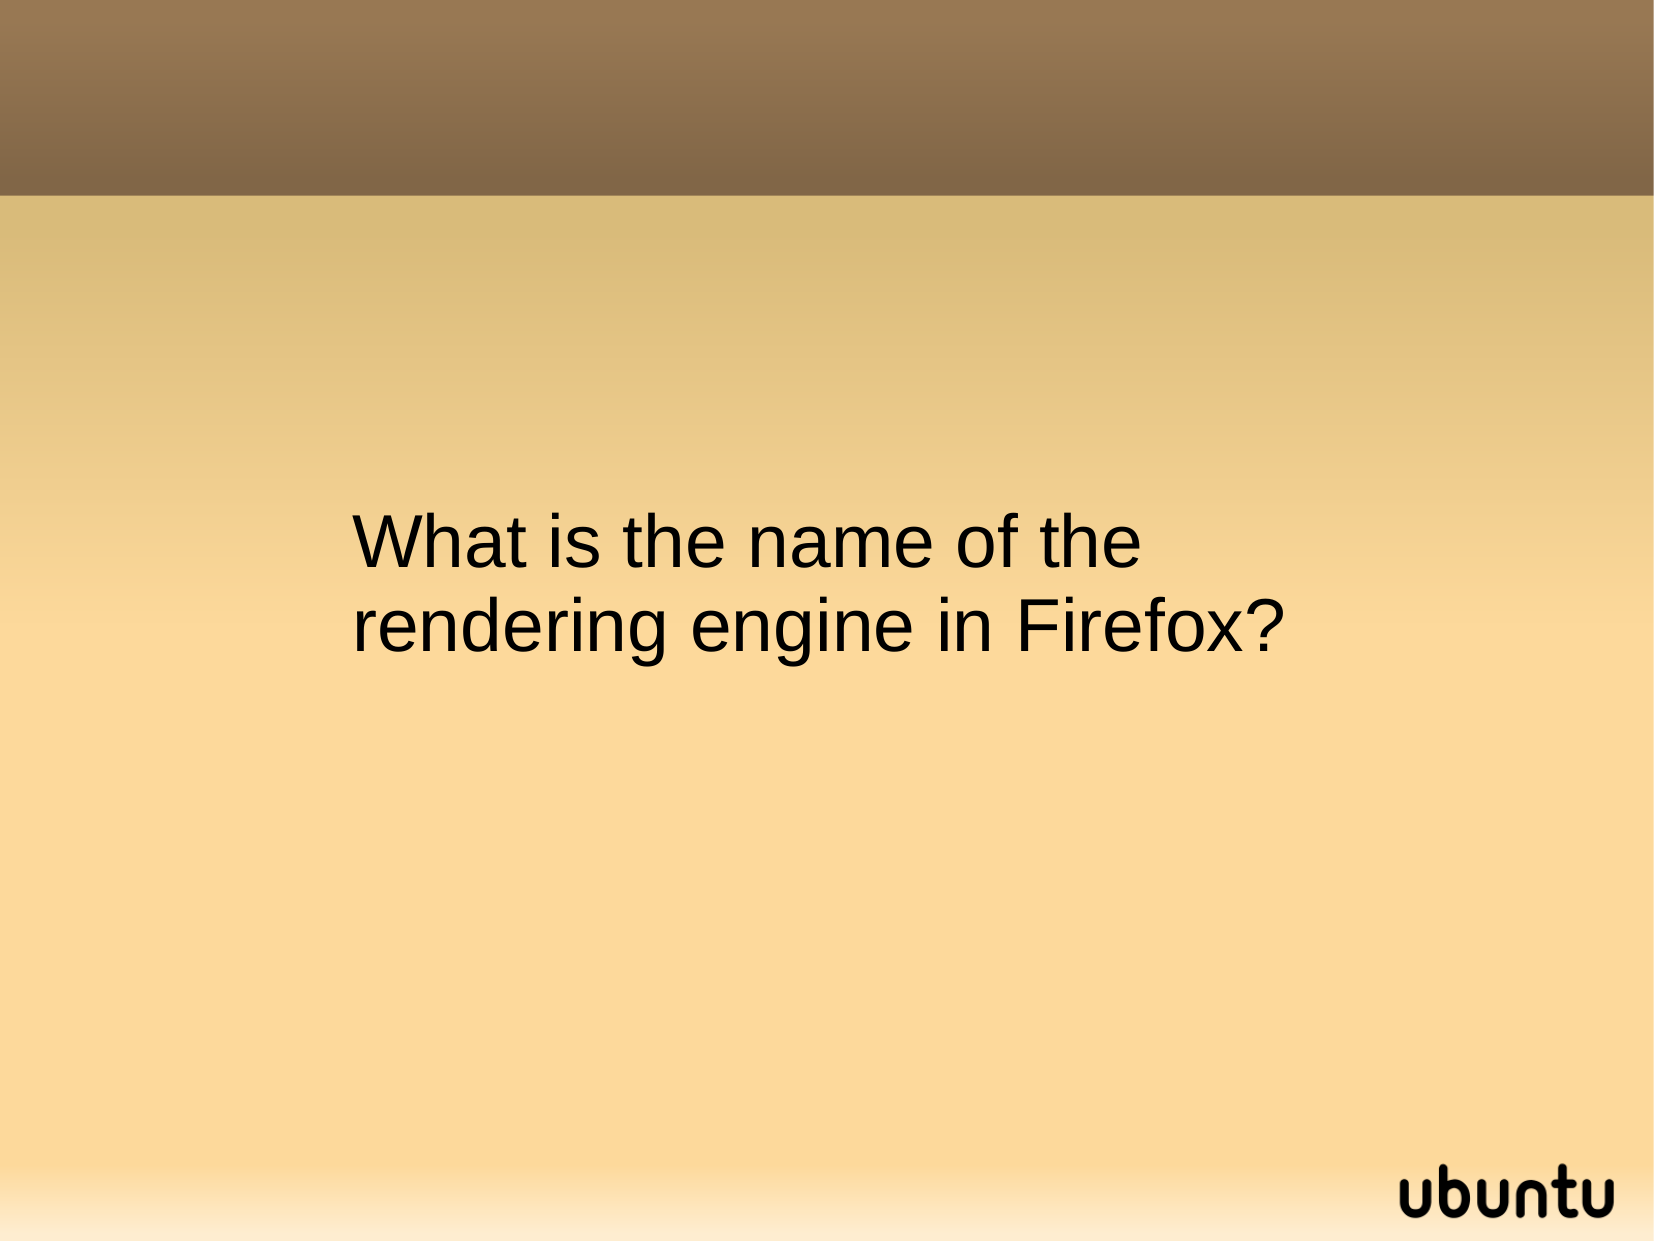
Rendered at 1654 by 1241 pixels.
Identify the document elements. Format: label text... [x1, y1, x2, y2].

text_box What is the name of the rendering engine in Firefox? [337, 492, 1302, 676]
picture [0, 0, 1654, 1241]
